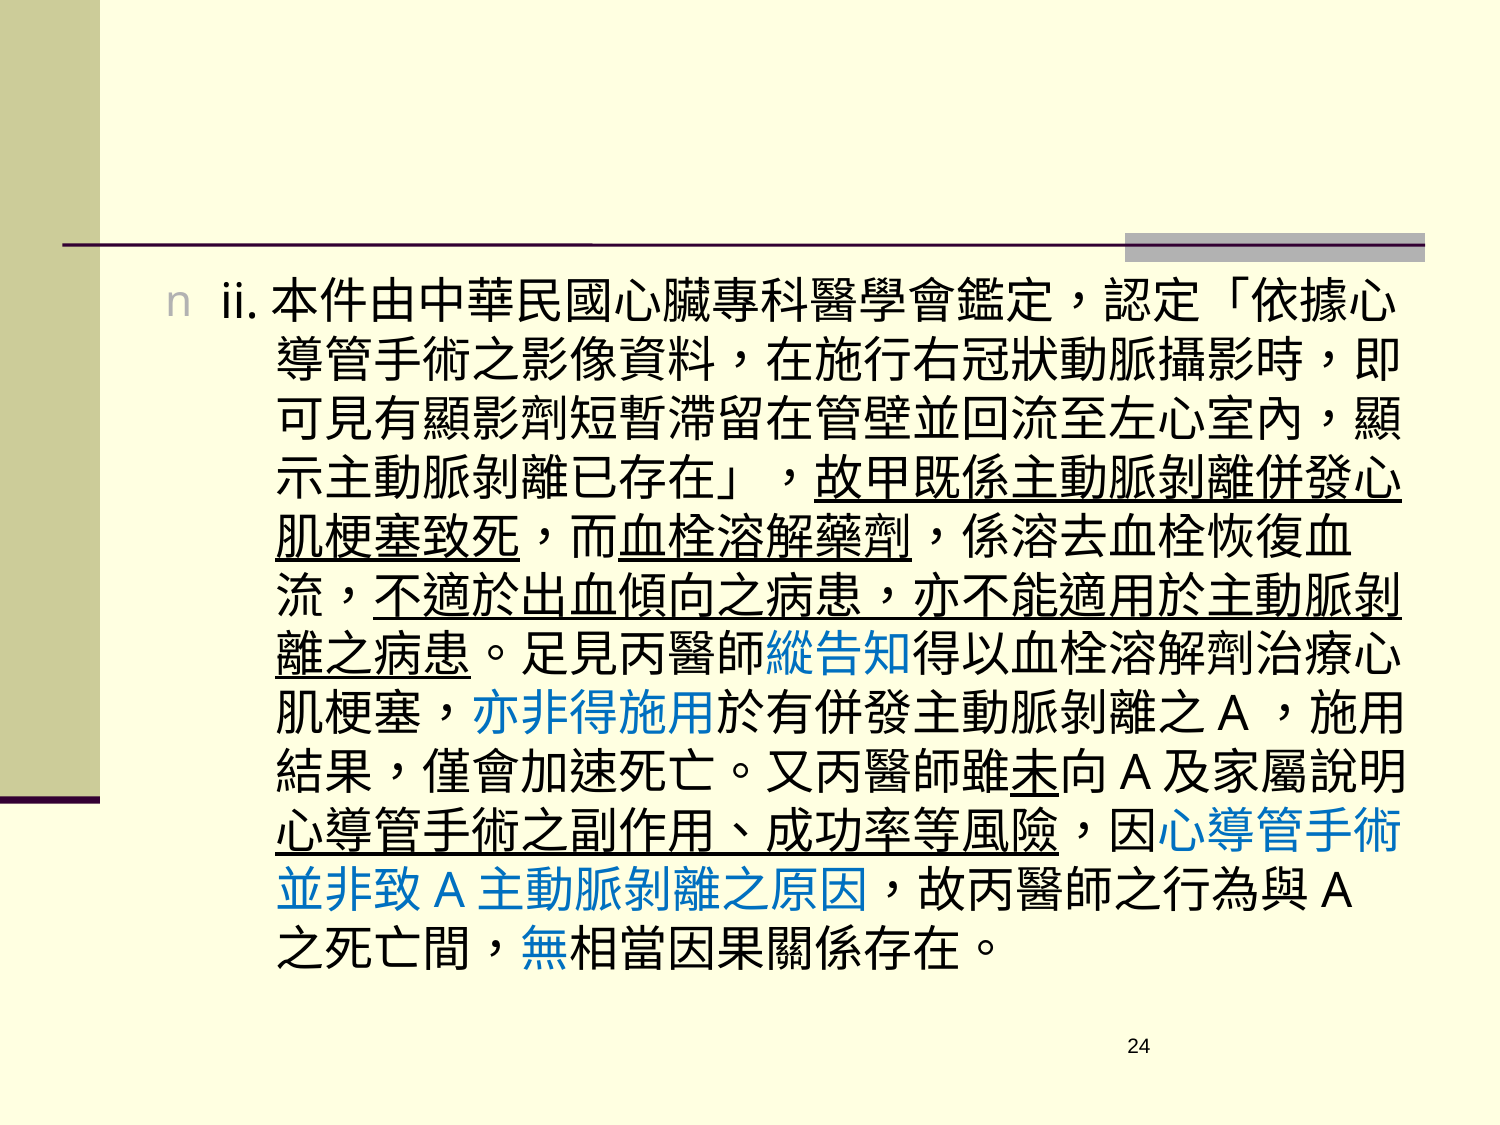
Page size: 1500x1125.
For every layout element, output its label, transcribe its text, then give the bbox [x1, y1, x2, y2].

list ii.本件由中華民國心臟專科醫學會鑑定，認定「依據心導管手術之影像資料，在施行右冠狀動脈攝影時，即可見有顯影劑短暫滯留在管壁並回流至左心室內，顯示主動脈剝離已存在」，故甲既係主動脈剝離併發心肌梗塞致死，而血栓溶解藥劑，係溶去血栓恢復血流，不適於出血傾向之病患，亦不能適用於主動脈剝離之病患。足見丙醫師縱告知得以血栓溶解劑治療心肌梗塞，亦非得施用於有併發主動脈剝離之A，施用結果，僅會加速死亡。又丙醫師雖未向A及家屬說明心導管手術之副作用、成功率等風險，因心導管手術並非致A主動脈剝離之原因，故丙醫師之行為與A之死亡間，無相當因果關係存在。 [150, 262, 1426, 1006]
text_box [1112, 1025, 1426, 1101]
